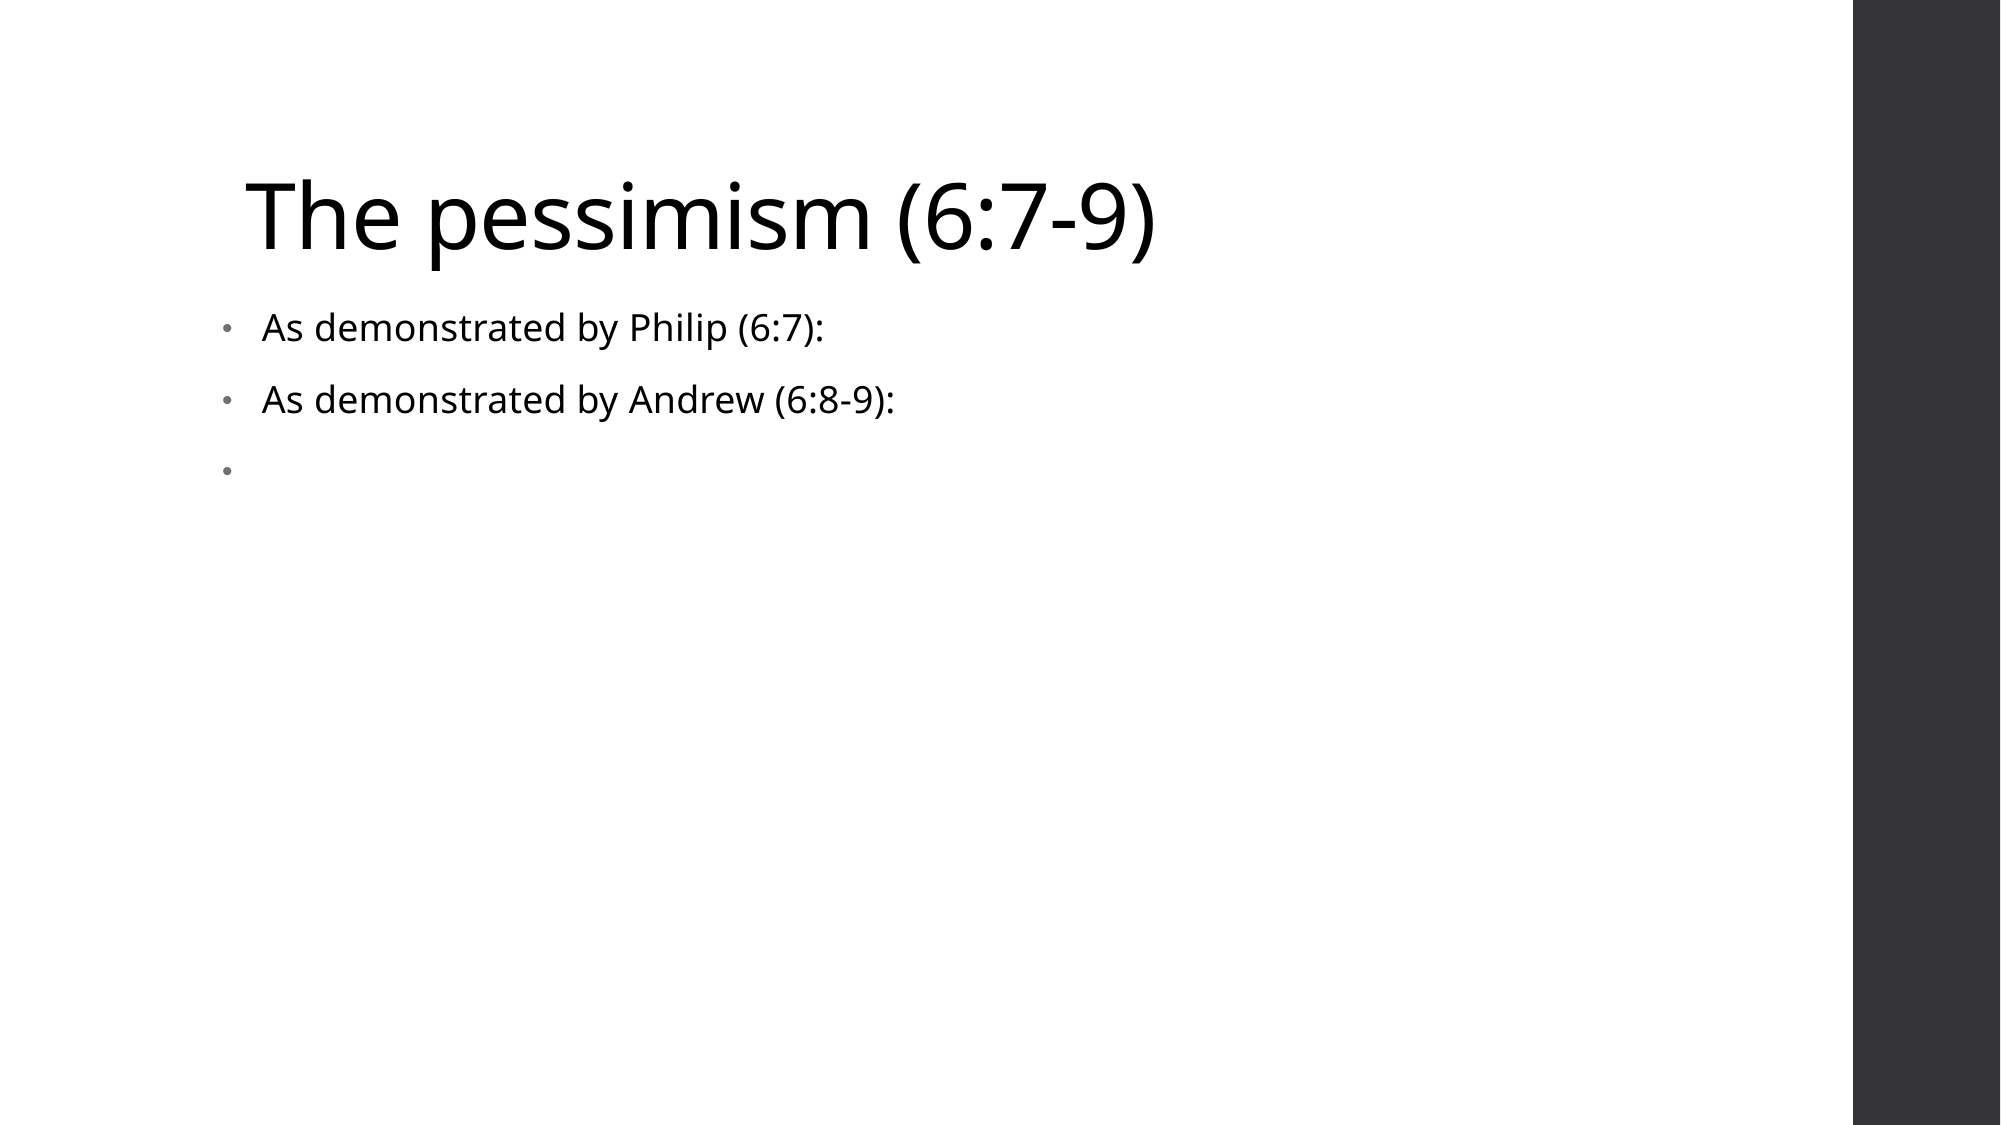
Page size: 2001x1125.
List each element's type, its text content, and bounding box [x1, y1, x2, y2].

title The pessimism (6:7-9) [206, 60, 1797, 278]
list As demonstrated by Philip (6:7): As demonstrated by Andrew (6:8-9): [206, 299, 1617, 1014]
